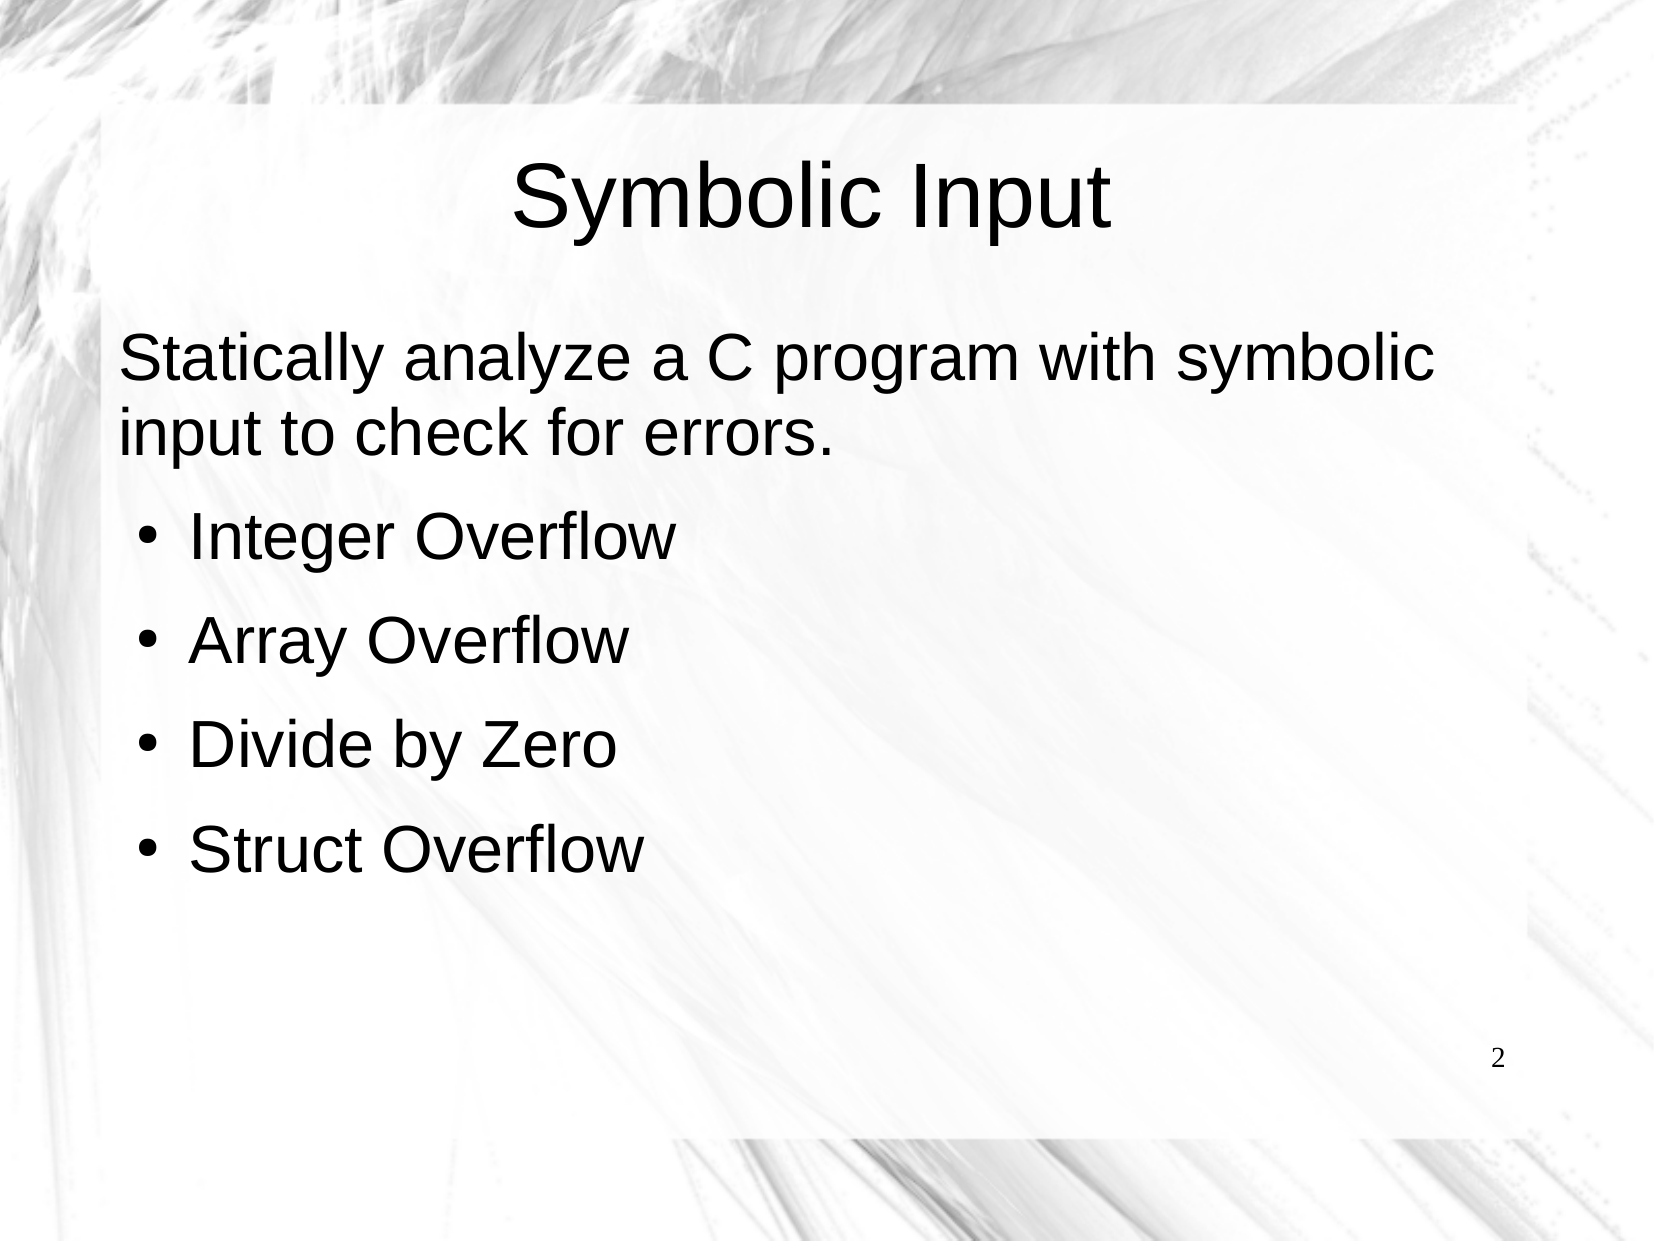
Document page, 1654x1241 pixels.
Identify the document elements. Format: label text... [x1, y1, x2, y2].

title Symbolic Input [118, 112, 1506, 281]
picture [0, 0, 1654, 1241]
list Statically analyze a C program with symbolic input to check for errors. Integer Overflow Array Overflow Divide by Zero Struct Overflow [118, 319, 1571, 1039]
